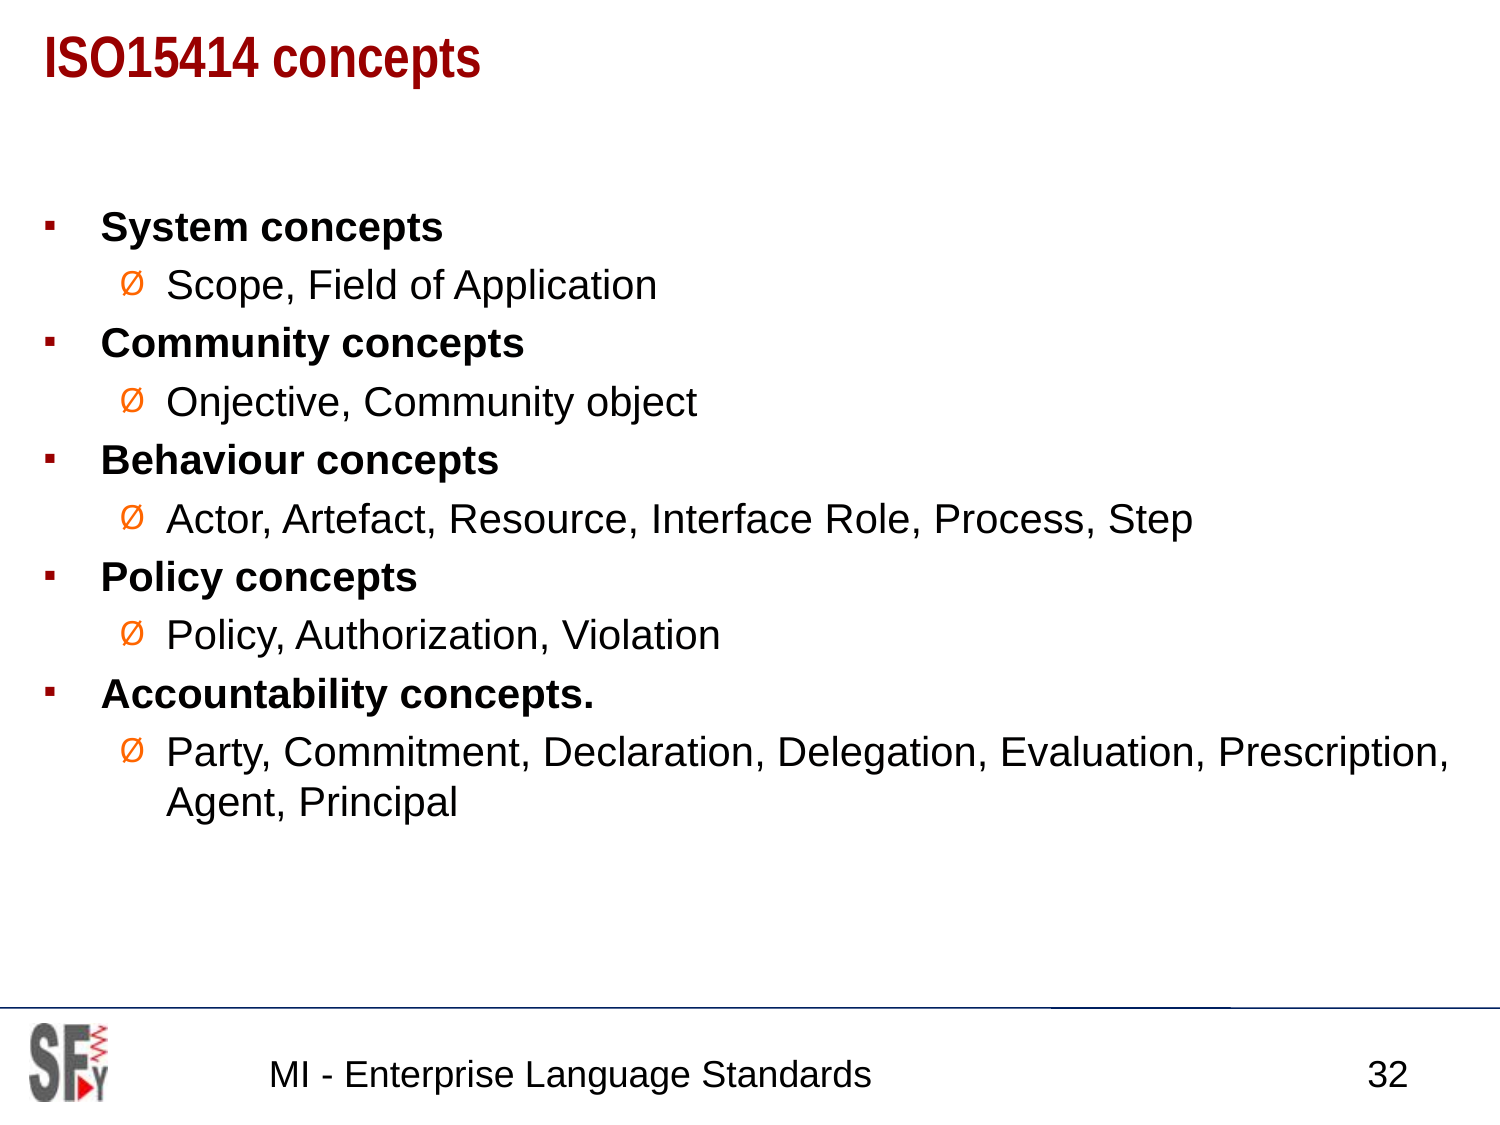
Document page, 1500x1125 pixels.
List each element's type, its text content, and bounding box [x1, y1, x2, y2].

picture [29, 1023, 108, 1102]
list System concepts Scope, Field of Application Community concepts Onjective, Community object Behaviour concepts Actor, Artefact, Resource, Interface Role, Process, Step Policy concepts Policy, Authorization, Violation Accountability concepts. Party, Commitment, Declaration, Delegation, Evaluation, Prescription, Agent, Principal [29, 184, 1471, 988]
slide_number <numéro> [1352, 1034, 1490, 1103]
title ISO15414 concepts [29, 12, 1471, 138]
footer MI - Enterprise Language Standards [253, 1034, 1336, 1103]
